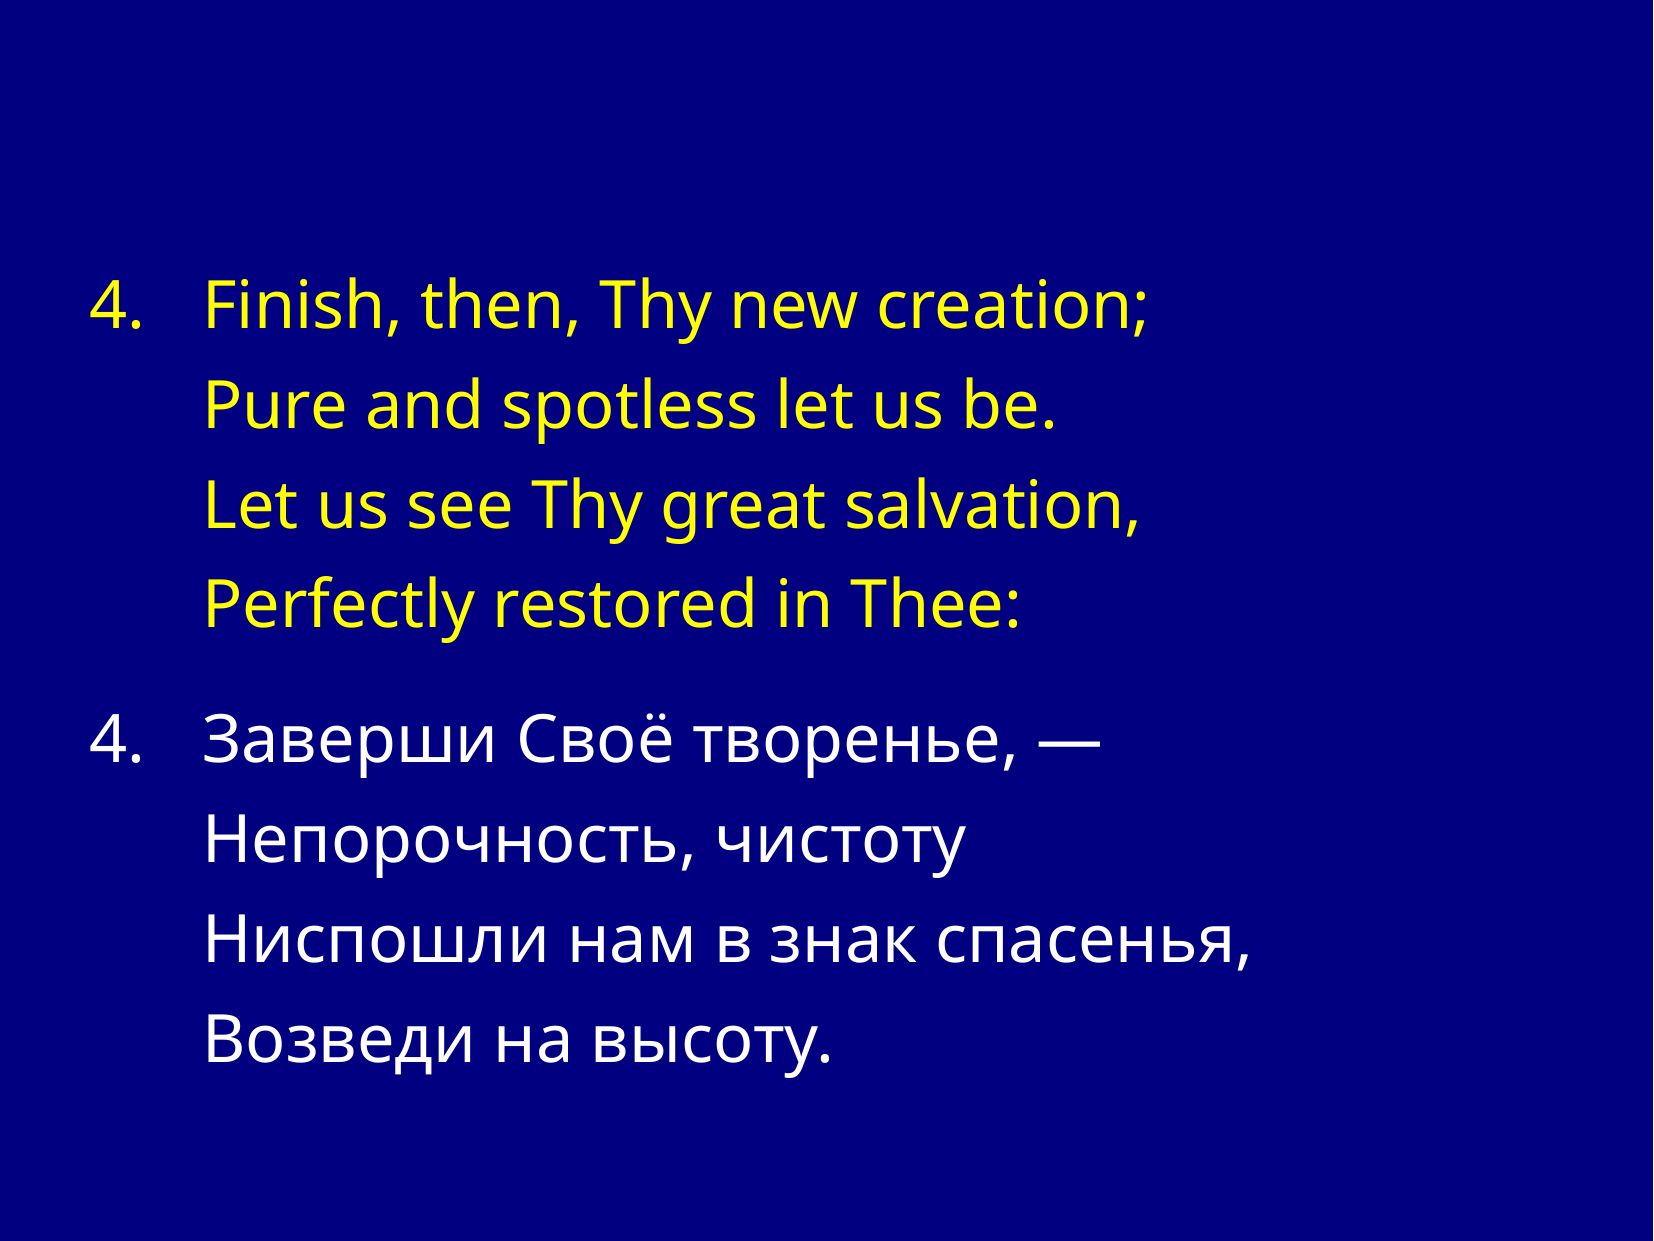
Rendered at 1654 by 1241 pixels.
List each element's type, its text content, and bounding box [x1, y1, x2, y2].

text_box 4. Заверши Своё творенье, — Непорочность, чистоту Ниспошли нам в знак спасенья, Возведи на высоту. [75, 675, 1576, 1163]
text_box 4. Finish, then, Thy new creation; Pure and spotless let us be. Let us see Thy great salvation, Perfectly restored in Thee: [75, 150, 1576, 638]
